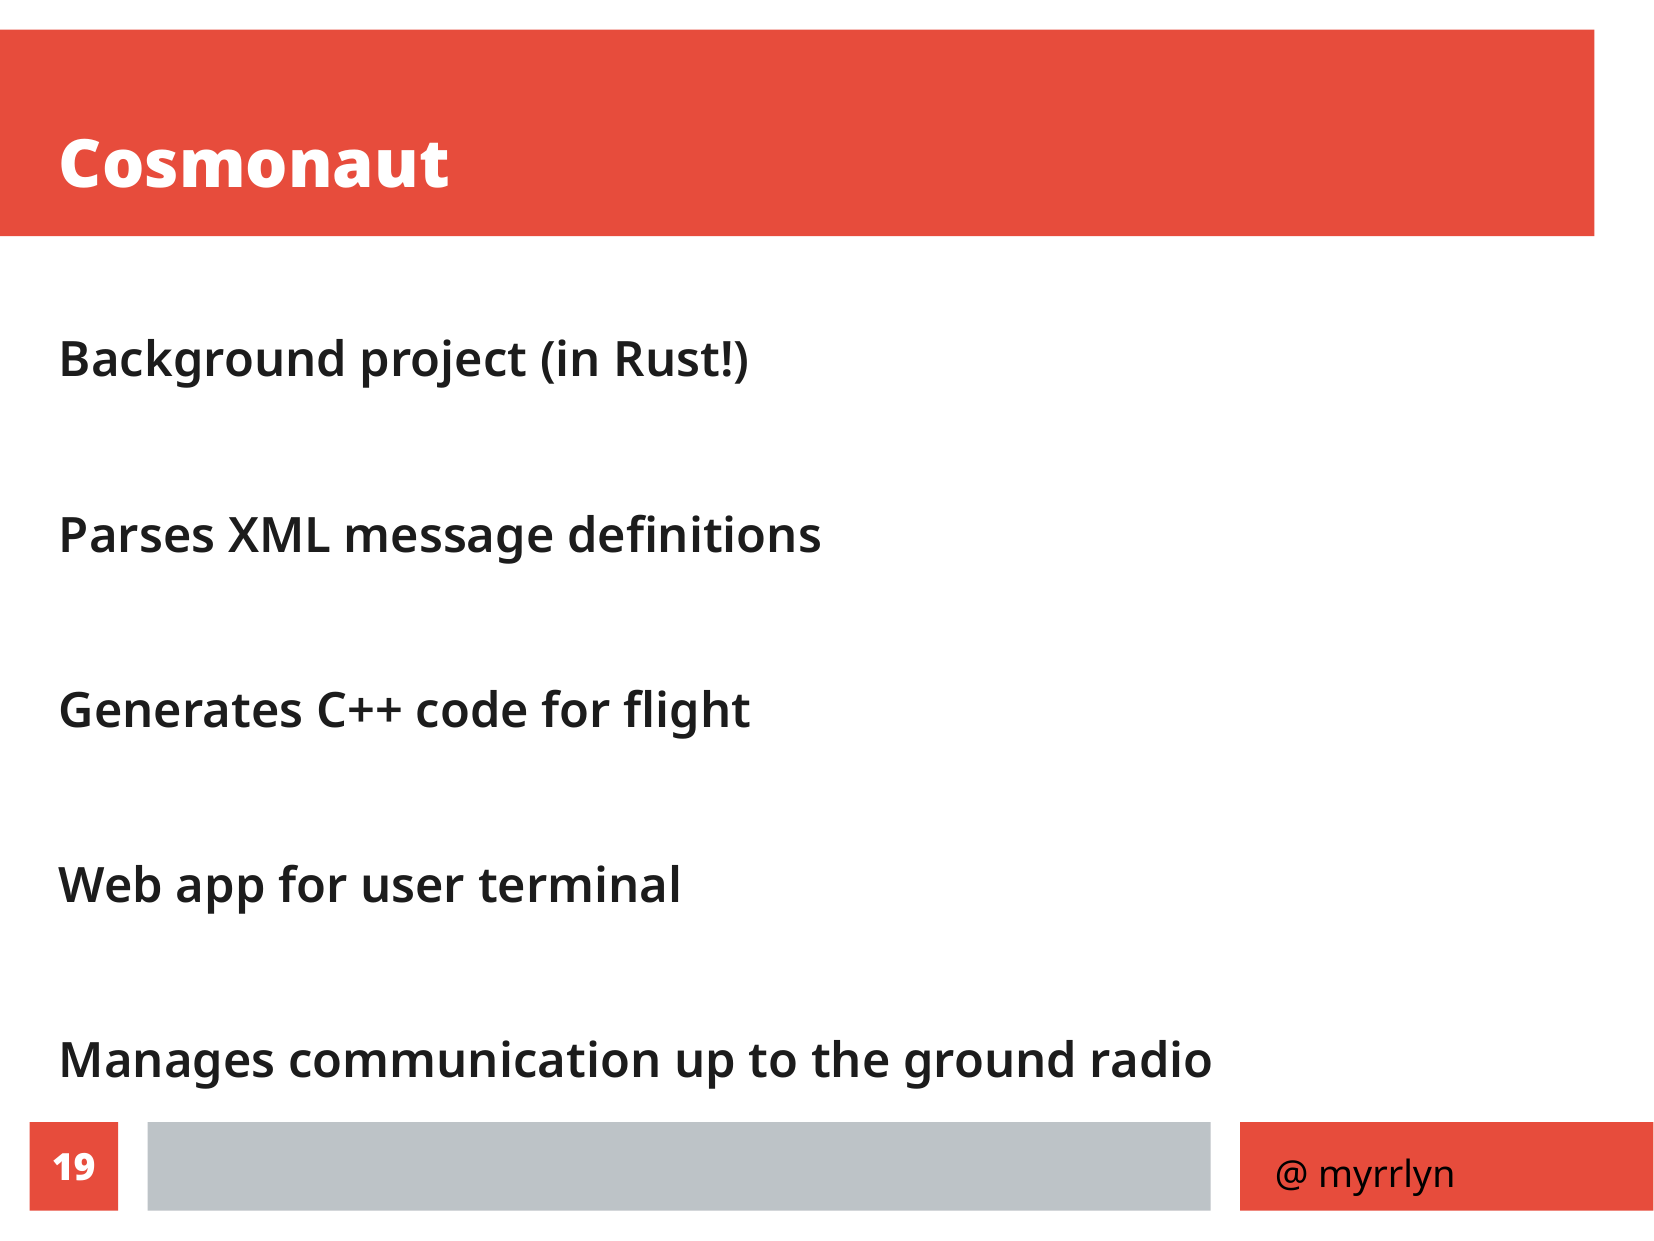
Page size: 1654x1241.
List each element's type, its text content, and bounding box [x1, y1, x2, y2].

text_box @ myrrlyn [1260, 1140, 1636, 1202]
title Cosmonaut [59, 59, 1595, 207]
list Background project (in Rust!) Parses XML message definitions Generates C++ code for flight Web app for user terminal Manages communication up to the ground radio [59, 324, 1565, 1093]
